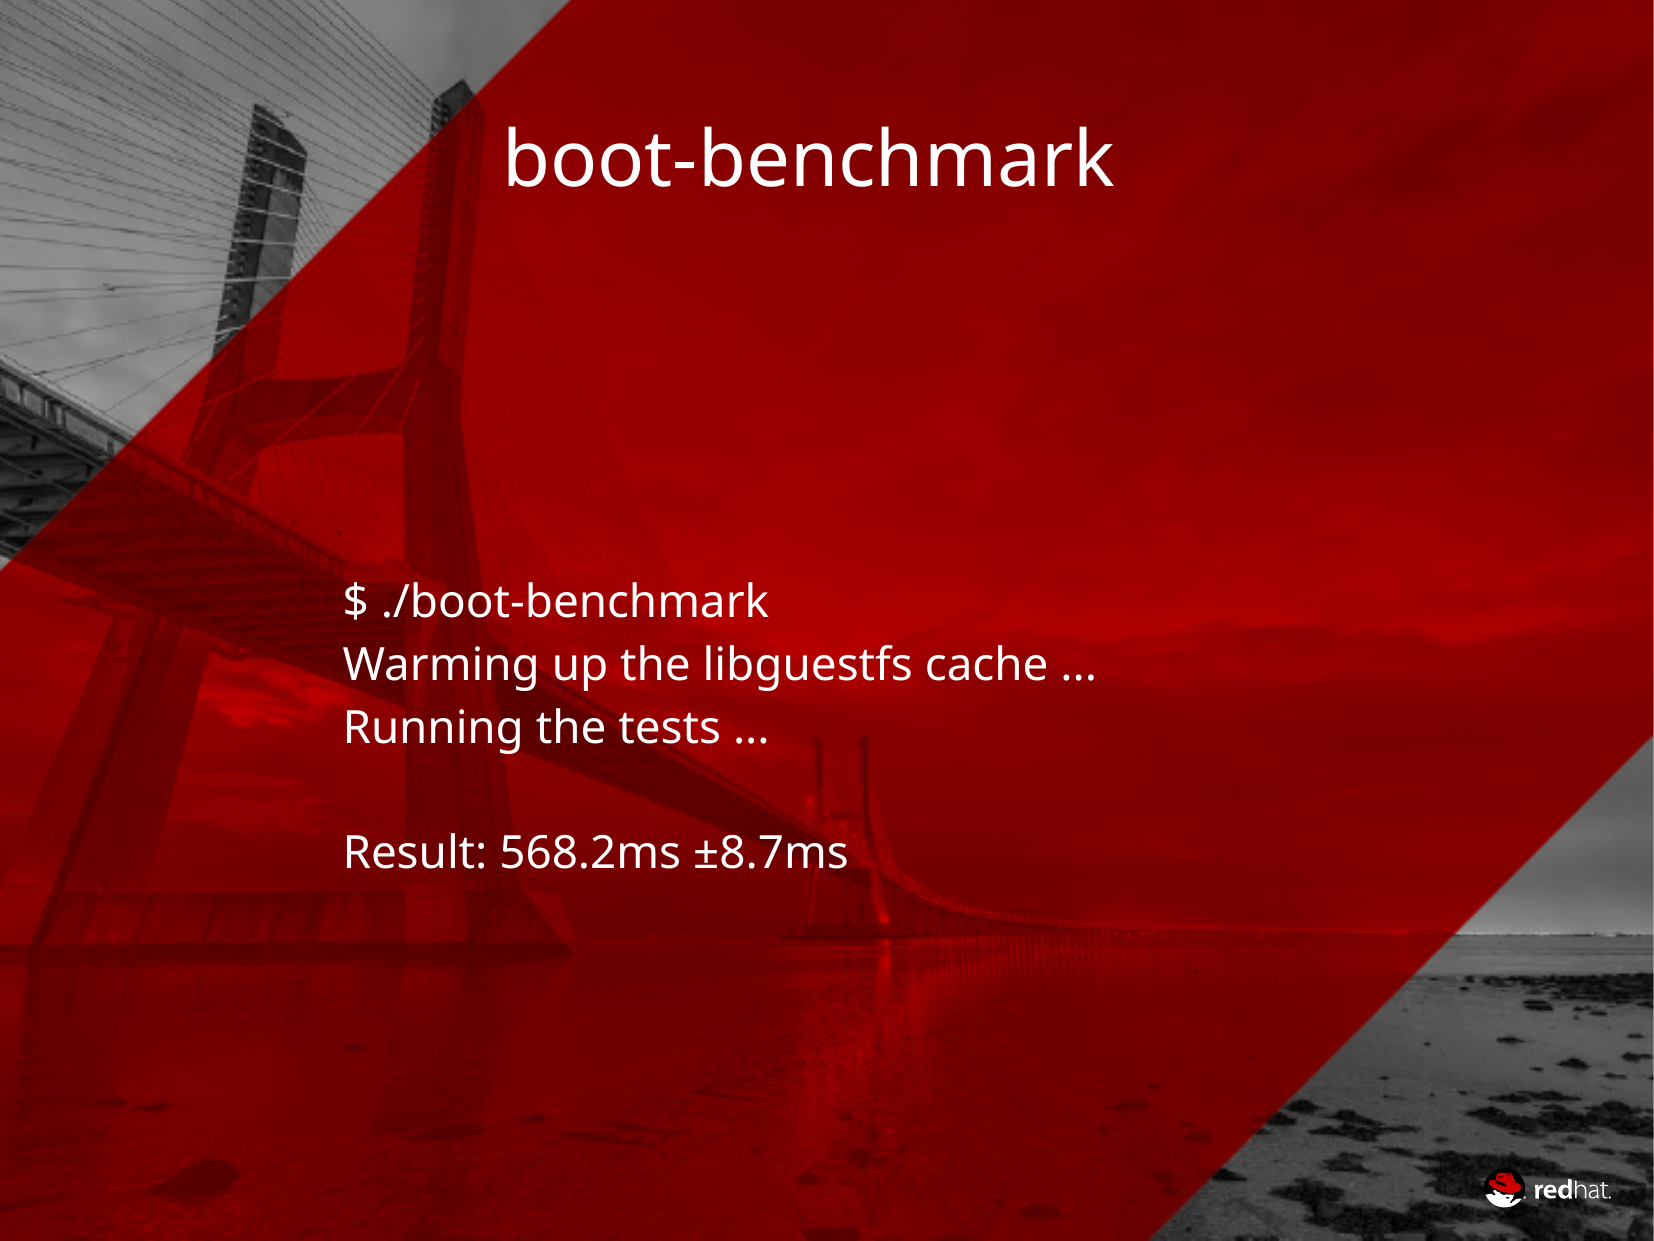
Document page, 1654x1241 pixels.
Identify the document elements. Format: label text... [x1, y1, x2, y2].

title $ ./boot-benchmark Warming up the libguestfs cache ... Running the tests ... Result: 568.2ms ±8.7ms [342, 375, 1359, 1076]
picture [0, 0, 1654, 1241]
title boot-benchmark [106, 53, 1512, 260]
